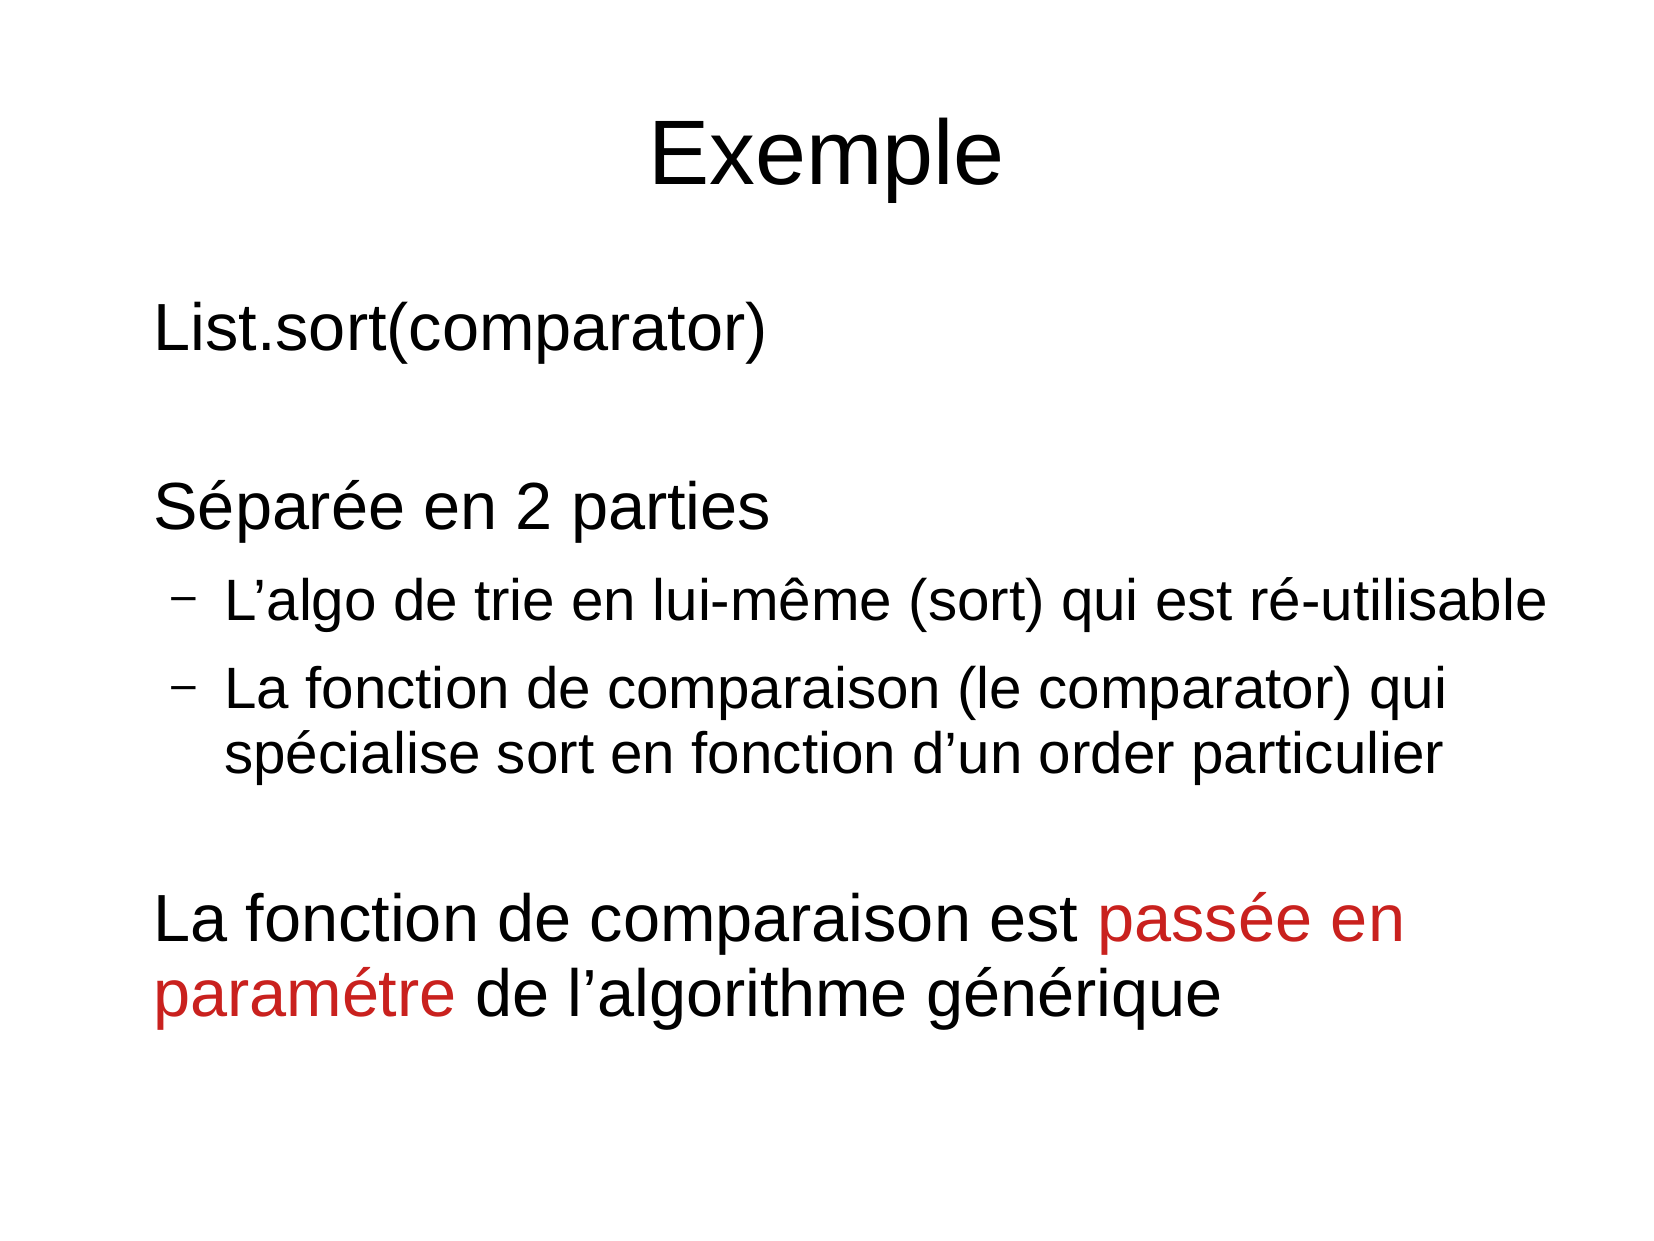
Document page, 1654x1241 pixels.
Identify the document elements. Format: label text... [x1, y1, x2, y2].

title Exemple [82, 49, 1571, 257]
list List.sort(comparator) Séparée en 2 parties L’algo de trie en lui-même (sort) qui est ré-utilisable La fonction de comparaison (le comparator) qui spécialise sort en fonction d’un order particulier La fonction de comparaison est passée en paramétre de l’algorithme générique [82, 290, 1571, 1096]
